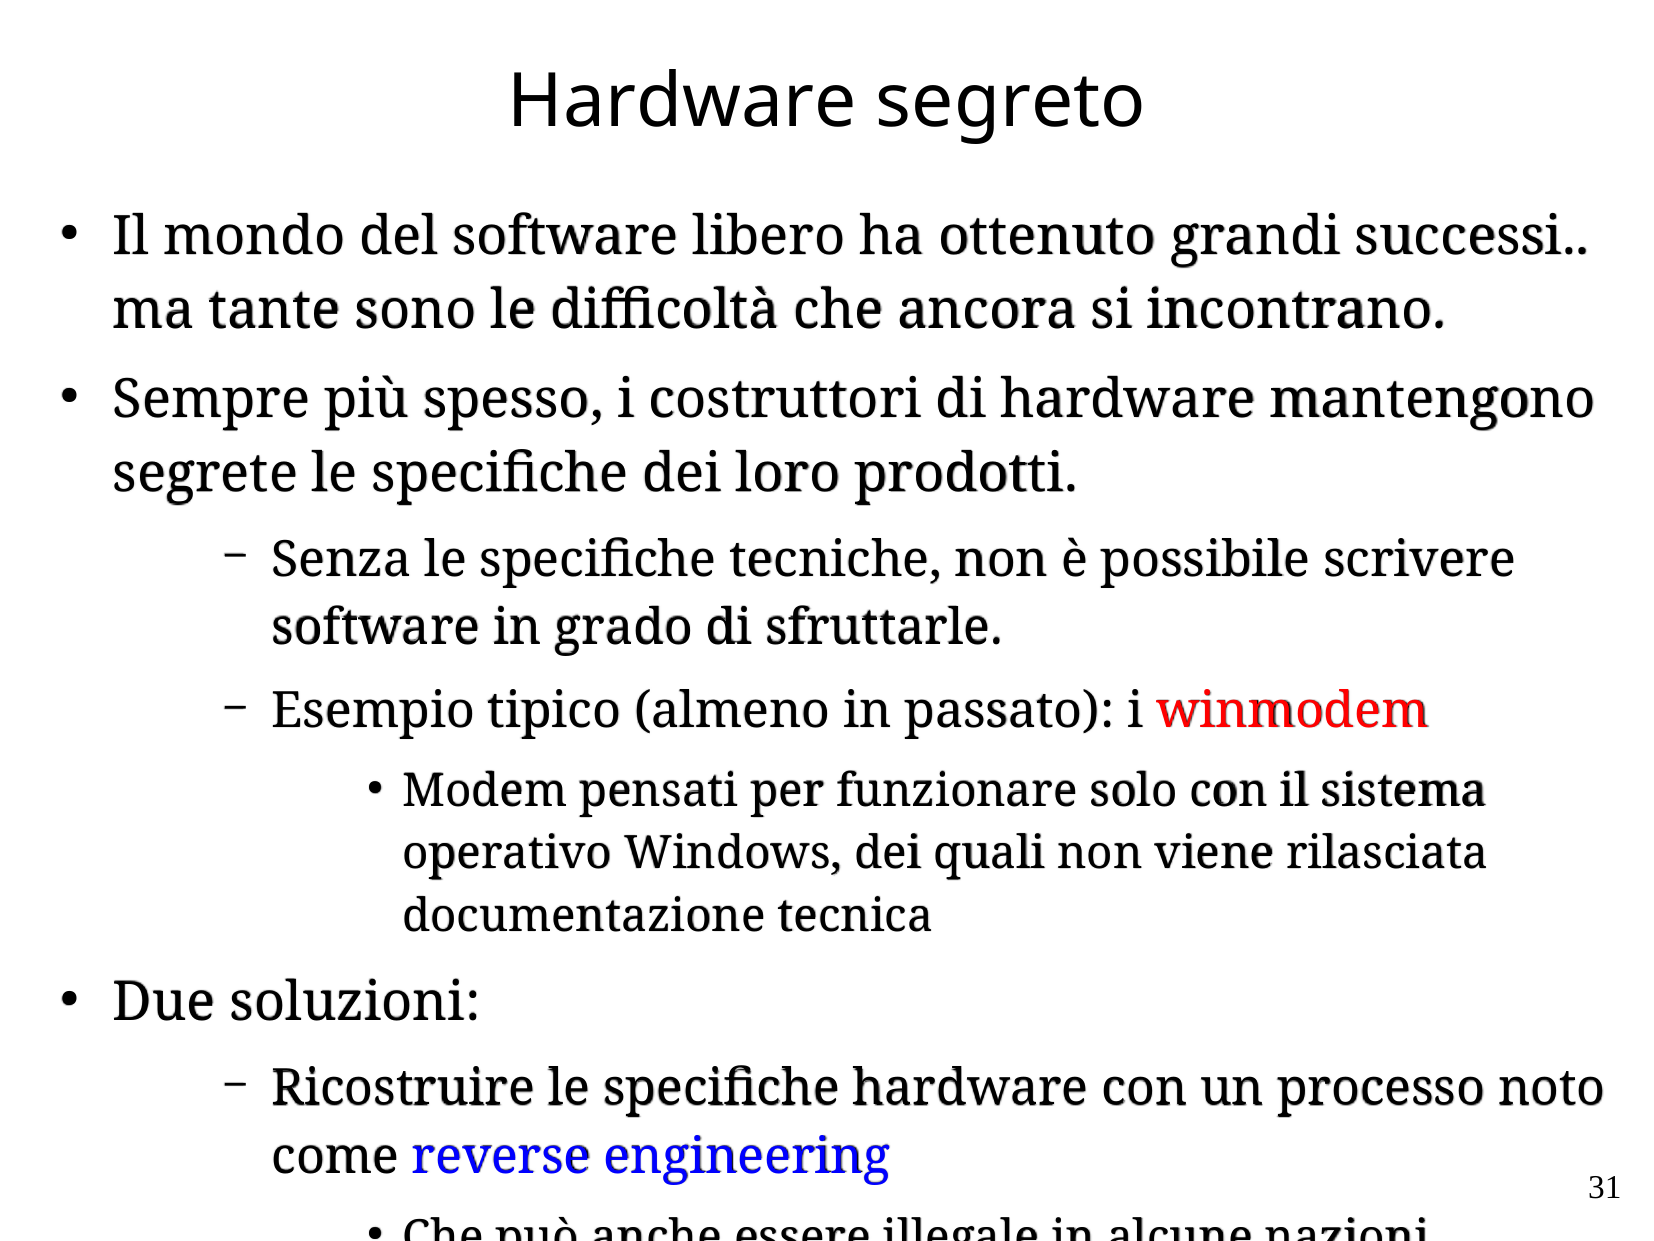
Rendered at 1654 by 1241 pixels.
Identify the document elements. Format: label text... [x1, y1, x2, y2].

list Il mondo del software libero ha ottenuto grandi successi.. ma tante sono le difficoltà che ancora si incontrano. Sempre più spesso, i costruttori di hardware mantengono segrete le specifiche dei loro prodotti. Senza le specifiche tecniche, non è possibile scrivere software in grado di sfruttarle. Esempio tipico (almeno in passato): i winmodem Modem pensati per funzionare solo con il sistema operativo Windows, dei quali non viene rilasciata documentazione tecnica Due soluzioni: Ricostruire le specifiche hardware con un processo noto come reverse engineering Che può anche essere illegale in alcune nazioni. Educare alla scelta di hardware supportato da software libero. [42, 196, 1612, 1187]
title Hardware segreto [37, 30, 1617, 166]
